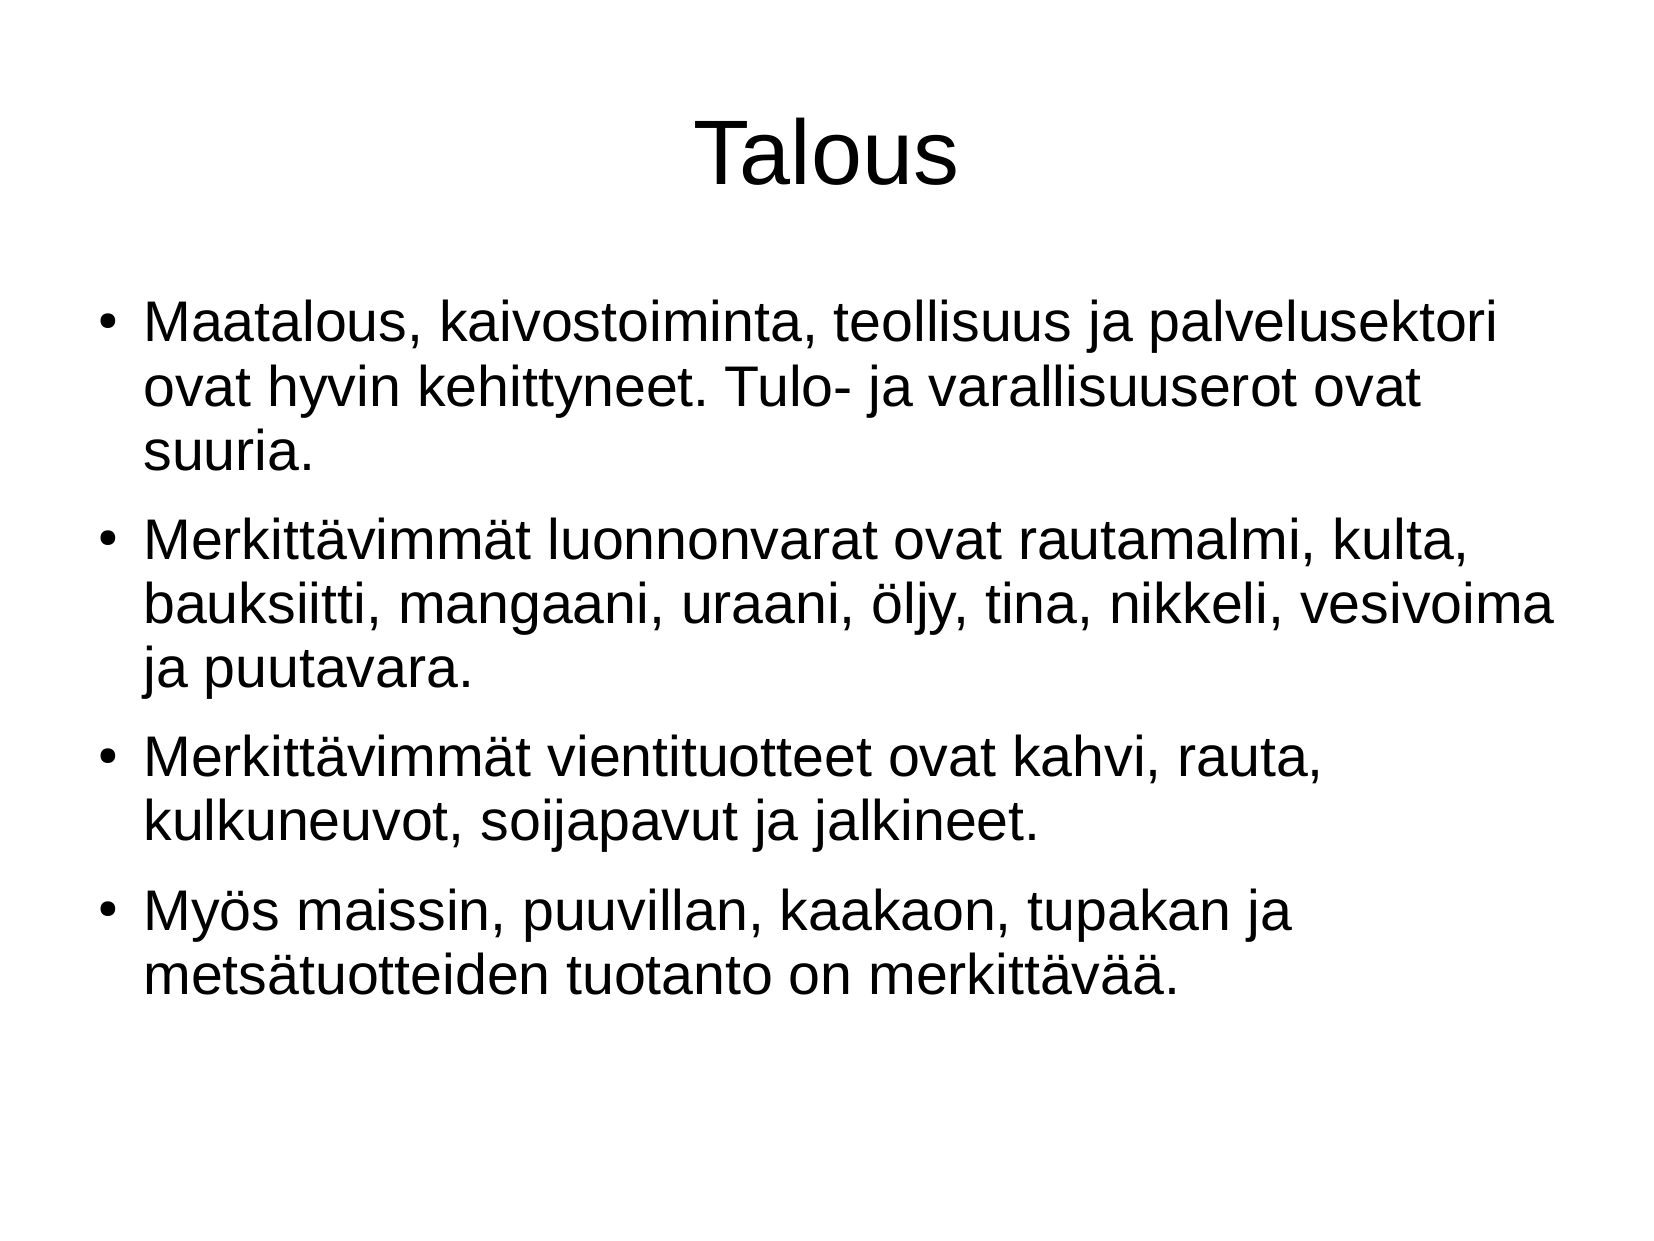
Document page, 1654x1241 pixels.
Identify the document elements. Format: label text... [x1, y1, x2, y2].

title Talous [82, 49, 1571, 257]
list Maatalous, kaivostoiminta, teollisuus ja palvelusektori ovat hyvin kehittyneet. Tulo- ja varallisuuserot ovat suuria. Merkittävimmät luonnonvarat ovat rautamalmi, kulta, bauksiitti, mangaani, uraani, öljy, tina, nikkeli, vesivoima ja puutavara. Merkittävimmät vientituotteet ovat kahvi, rauta, kulkuneuvot, soijapavut ja jalkineet. Myös maissin, puuvillan, kaakaon, tupakan ja metsätuotteiden tuotanto on merkittävää. [82, 290, 1571, 1010]
